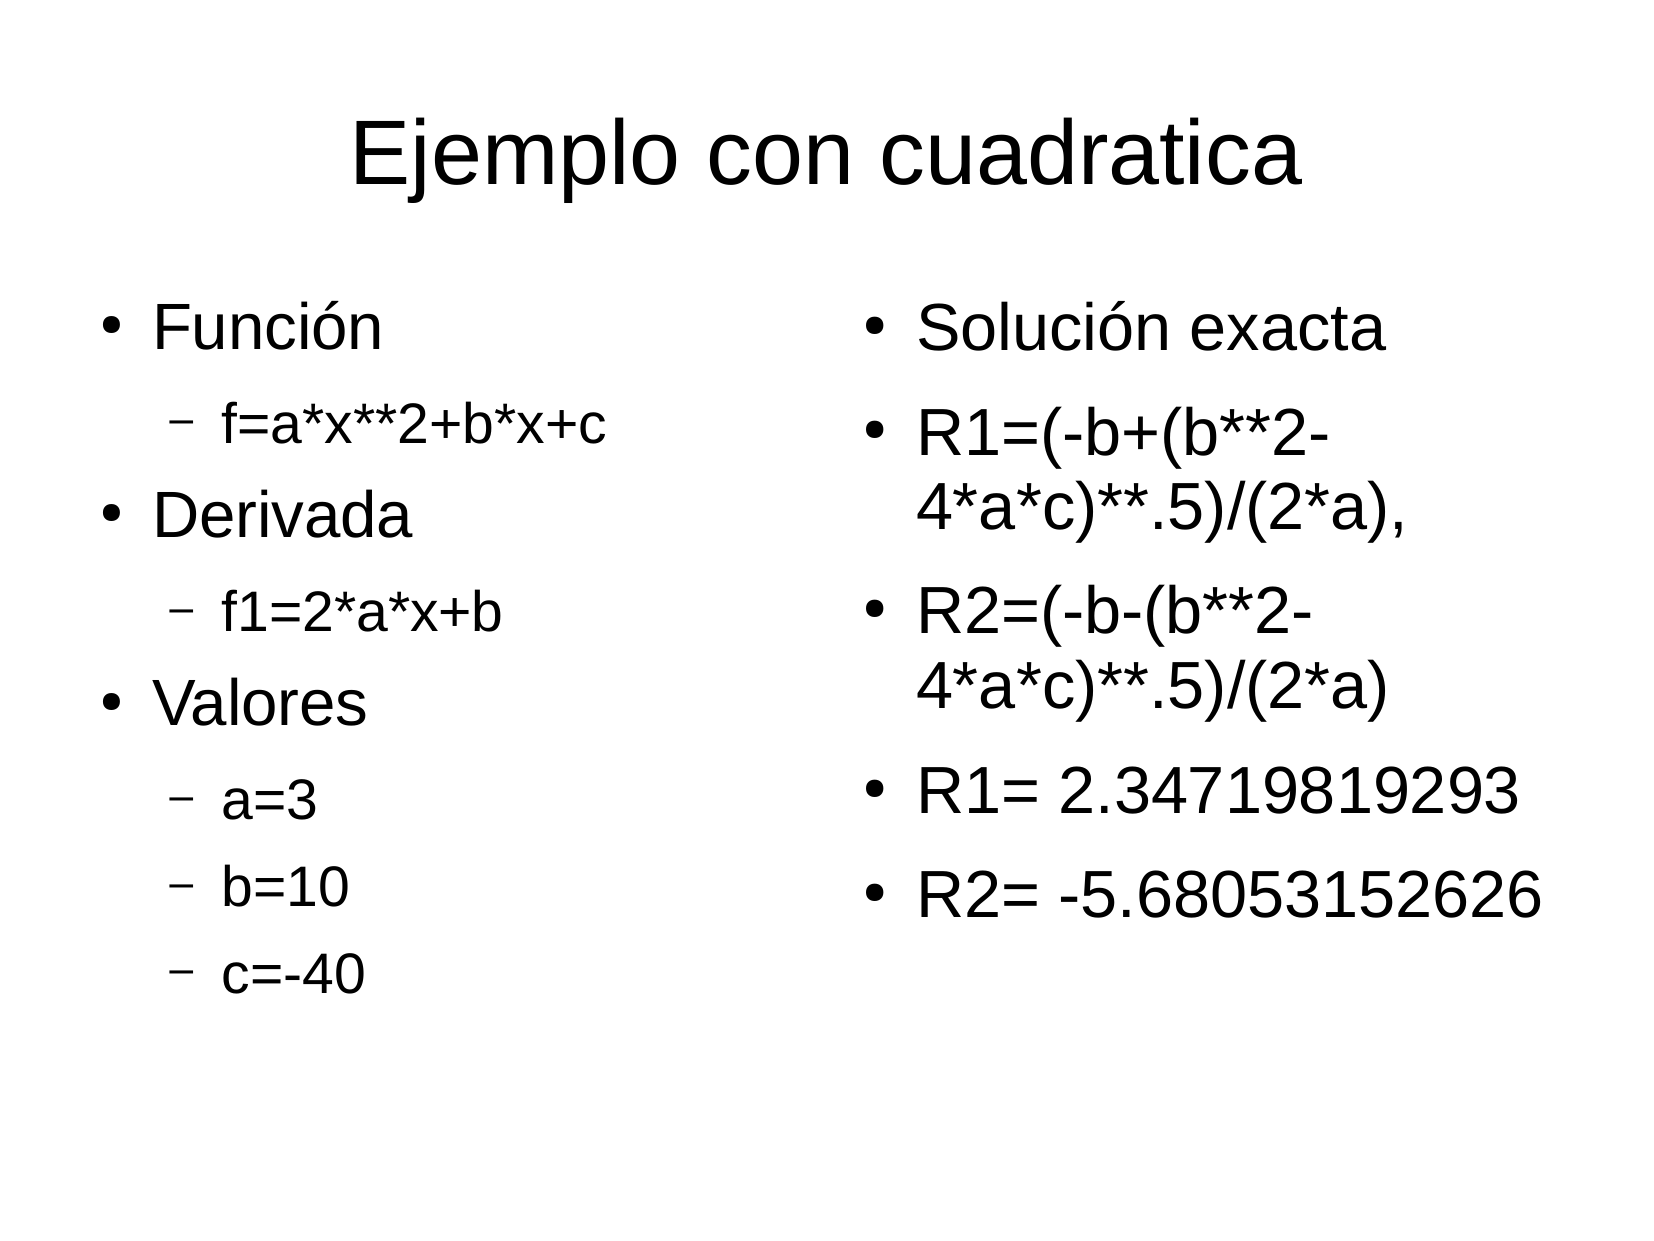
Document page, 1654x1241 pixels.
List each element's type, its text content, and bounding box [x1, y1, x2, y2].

list Solución exacta R1=(-b+(b**2-4*a*c)**.5)/(2*a), R2=(-b-(b**2-4*a*c)**.5)/(2*a) R1= 2.34719819293 R2= -5.68053152626 [845, 290, 1572, 1010]
list Función f=a*x**2+b*x+c Derivada f1=2*a*x+b Valores a=3 b=10 c=-40 [82, 290, 809, 1010]
title Ejemplo con cuadratica [82, 49, 1571, 257]
